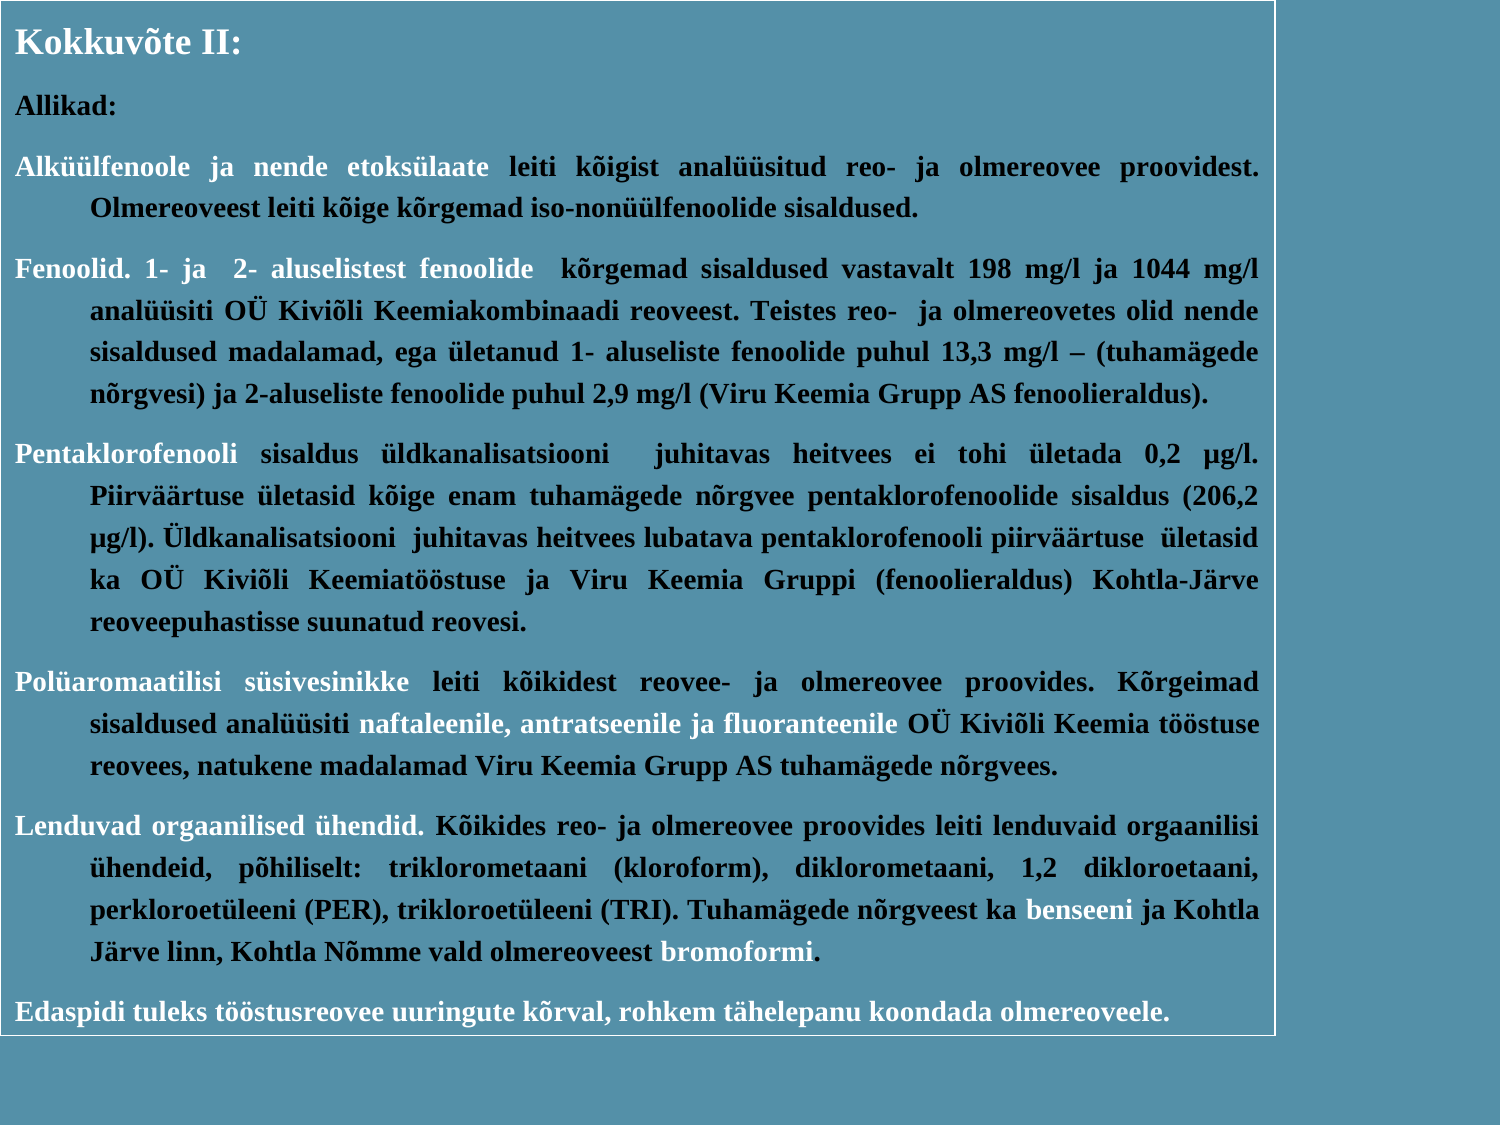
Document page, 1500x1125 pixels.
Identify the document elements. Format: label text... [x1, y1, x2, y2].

text_box Kokkuvõte II: Allikad: Alküülfenoole ja nende etoksülaate leiti kõigist analüüsitud reo- ja olmereovee proovidest. Olmereoveest leiti kõige kõrgemad iso-nonüülfenoolide sisaldused. Fenoolid. 1- ja 2- aluselistest fenoolide kõrgemad sisaldused vastavalt 198 mg/l ja 1044 mg/l analüüsiti OÜ Kiviõli Keemiakombinaadi reoveest. Teistes reo- ja olmereovetes olid nende sisaldused madalamad, ega ületanud 1- aluseliste fenoolide puhul 13,3 mg/l – (tuhamägede nõrgvesi) ja 2-aluseliste fenoolide puhul 2,9 mg/l (Viru Keemia Grupp AS fenoolieraldus). Pentaklorofenooli sisaldus üldkanalisatsiooni juhitavas heitvees ei tohi ületada 0,2 µg/l. Piirväärtuse ületasid kõige enam tuhamägede nõrgvee pentaklorofenoolide sisaldus (206,2 µg/l). Üldkanalisatsiooni juhitavas heitvees lubatava pentaklorofenooli piirväärtuse ületasid ka OÜ Kiviõli Keemiatööstuse ja Viru Keemia Gruppi (fenoolieraldus) Kohtla-Järve reoveepuhastisse suunatud reovesi. Polüaromaatilisi süsivesinikke leiti kõikidest reovee- ja olmereovee proovides. Kõrgeimad sisaldused analüüsiti naftaleenile, antratseenile ja fluoranteenile OÜ Kiviõli Keemia tööstuse reovees, natukene madalamad Viru Keemia Grupp AS tuhamägede nõrgvees. Lenduvad orgaanilised ühendid. Kõikides reo- ja olmereovee proovides leiti lenduvaid orgaanilisi ühendeid, põhiliselt: triklorometaani (kloroform), diklorometaani, 1,2 dikloroetaani, perkloroetüleeni (PER), trikloroetüleeni (TRI). Tuhamägede nõrgveest ka benseeni ja Kohtla Järve linn, Kohtla Nõmme vald olmereoveest bromoformi. Edaspidi tuleks tööstusreovee uuringute kõrval, rohkem tähelepanu koondada olmereoveele. [0, 0, 1276, 1036]
